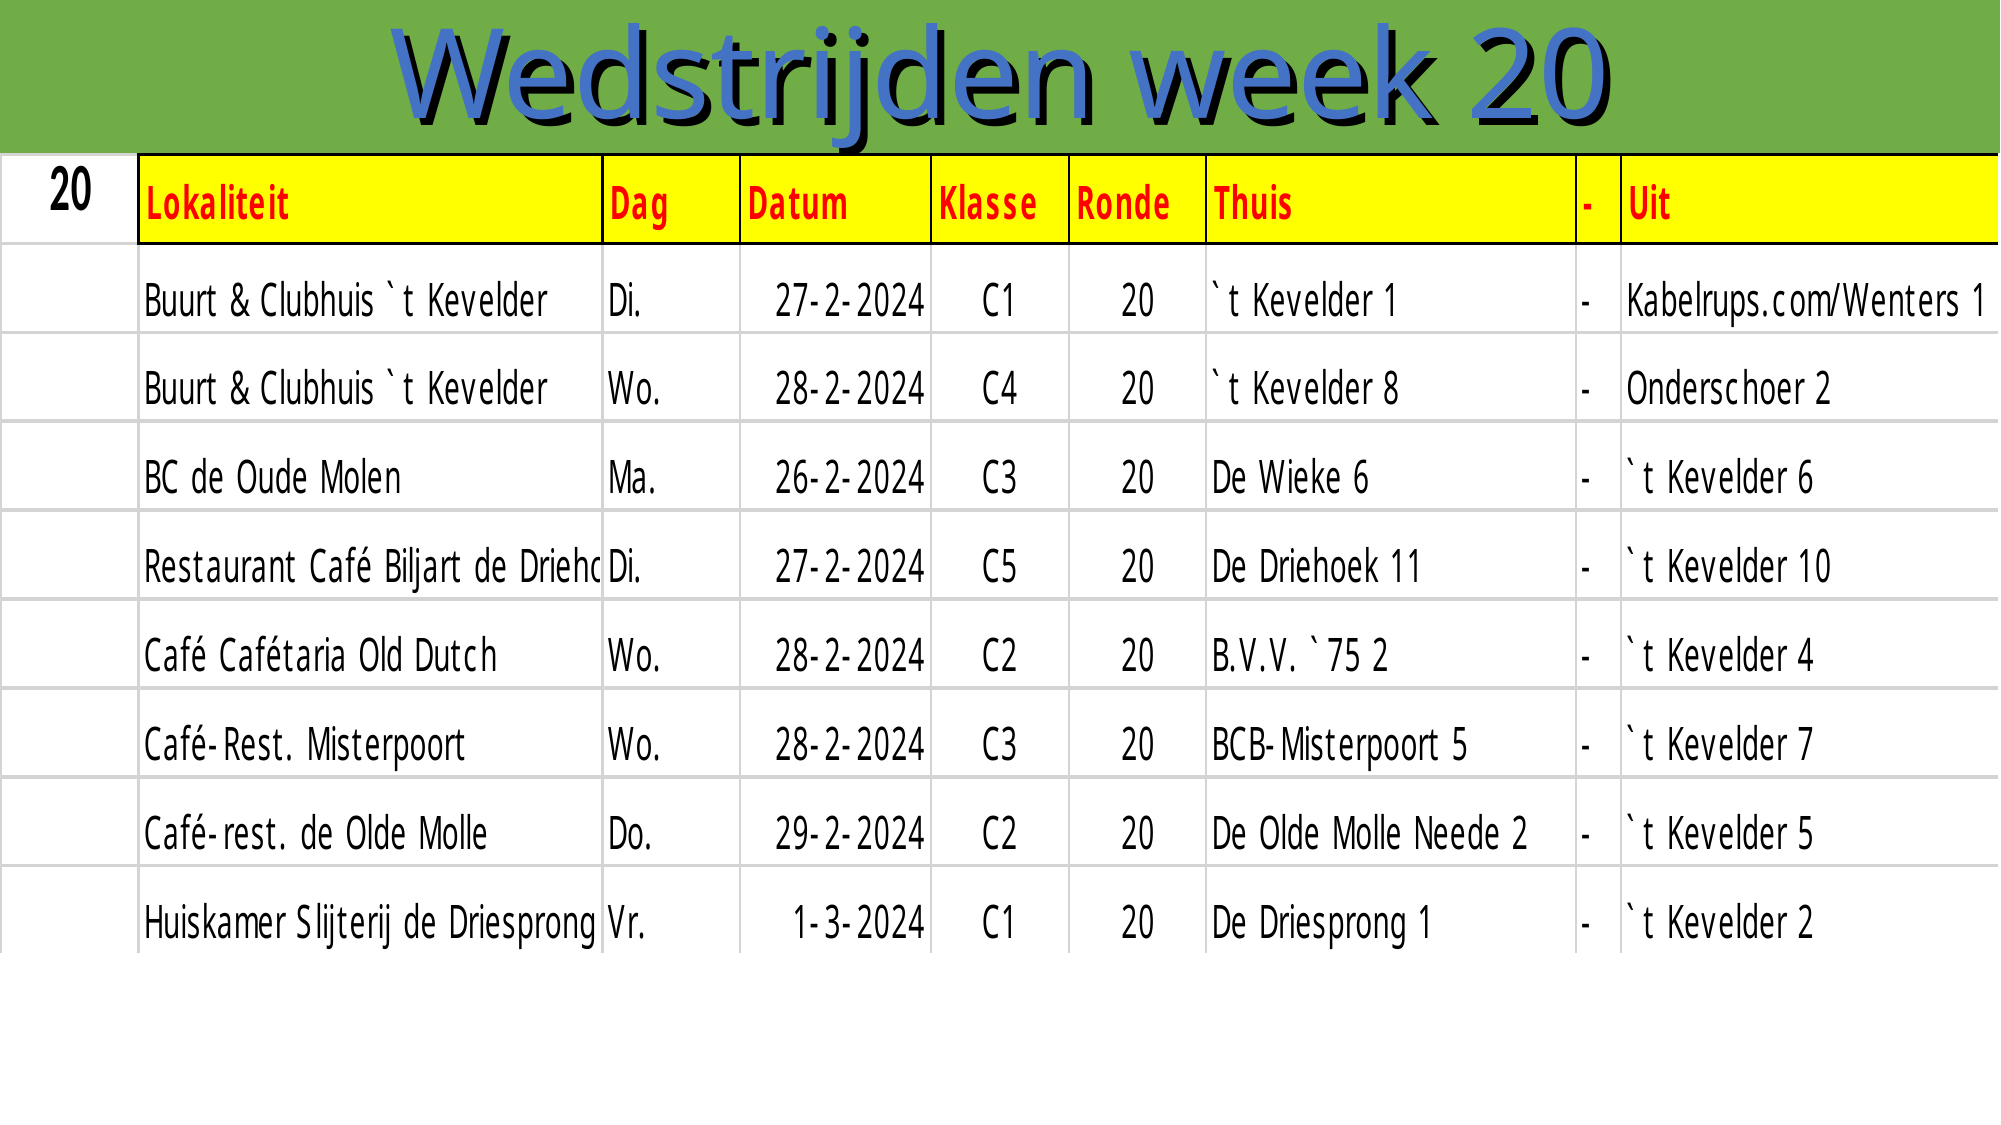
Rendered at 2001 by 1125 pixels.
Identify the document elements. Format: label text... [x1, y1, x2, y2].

title Wedstrijden week 20 [0, 0, 2000, 152]
picture [0, 152, 2000, 957]
